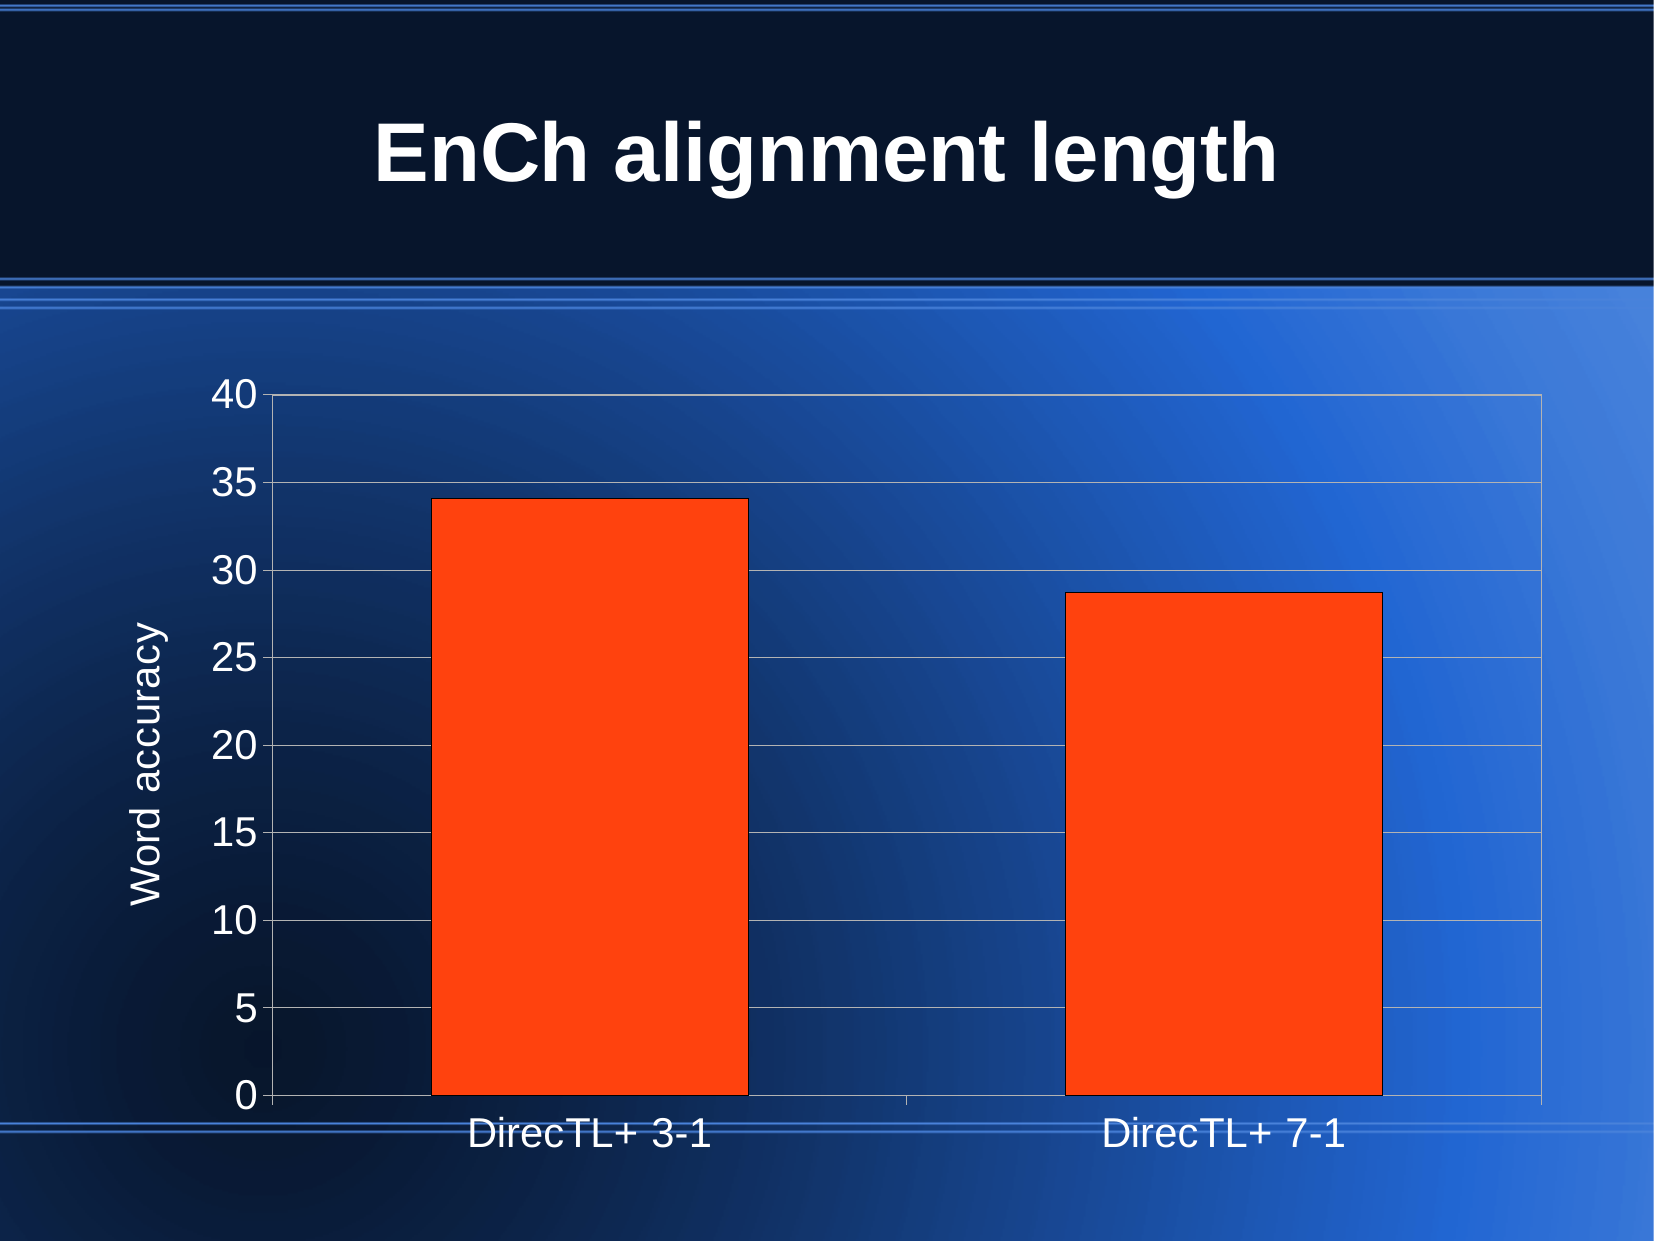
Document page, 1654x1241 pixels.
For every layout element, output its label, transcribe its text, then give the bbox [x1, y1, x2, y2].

chart [82, 355, 1571, 1174]
picture [0, 0, 1654, 1241]
title EnCh alignment length [82, 49, 1571, 257]
